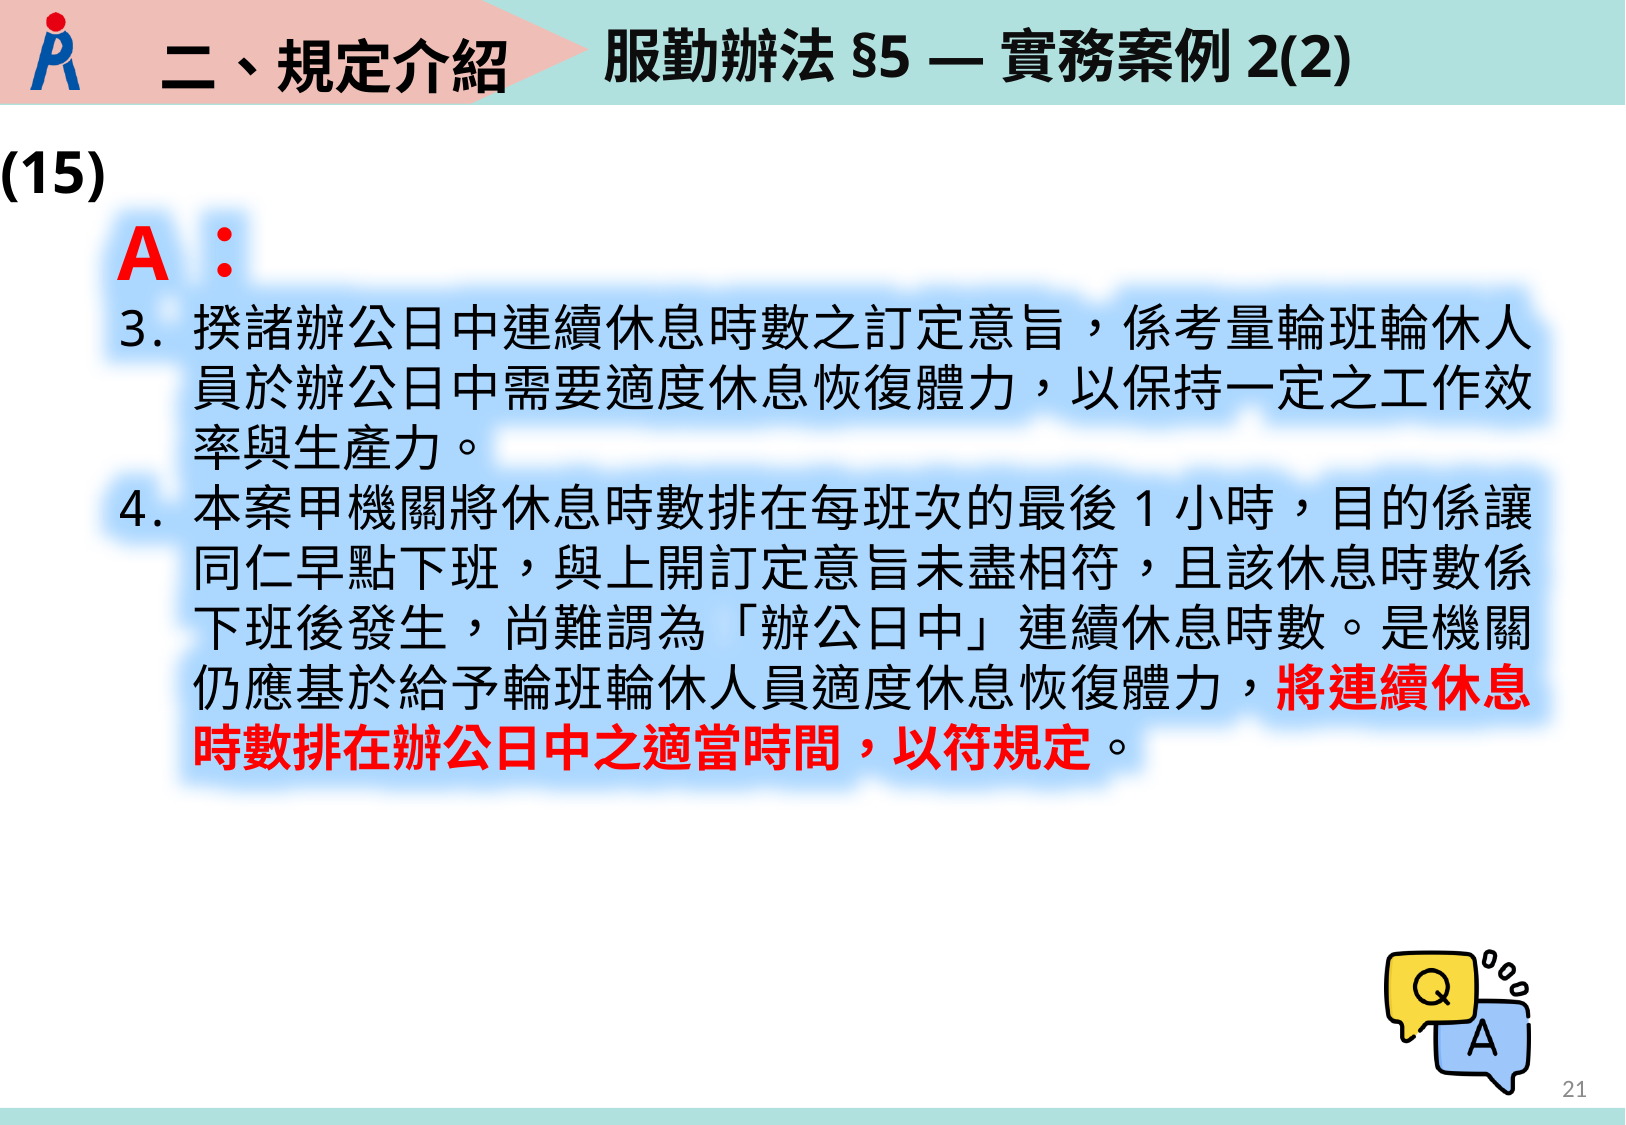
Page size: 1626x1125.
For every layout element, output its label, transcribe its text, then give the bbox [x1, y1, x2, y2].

text_box A： 揆諸辦公日中連續休息時數之訂定意旨，係考量輪班輪休人員於辦公日中需要適度休息恢復體力，以保持一定之工作效率與生產力。 本案甲機關將休息時數排在每班次的最後1小時，目的係讓同仁早點下班，與上開訂定意旨未盡相符，且該休息時數係下班後發生，尚難謂為「辦公日中」連續休息時數。是機關仍應基於給予輪班輪休人員適度休息恢復體力，將連續休息時數排在辦公日中之適當時間，以符規定。 [102, 208, 1548, 819]
text_box 服勤辦法§5 —實務案例2(2) [588, 11, 1570, 97]
picture [30, 12, 80, 90]
text_box [0, 0, 1625, 105]
text_box 二、規定介紹(15) [0, 0, 588, 104]
slide_number <編號> [1236, 1057, 1603, 1107]
text_box [0, 1107, 1625, 1125]
picture [1384, 948, 1531, 1096]
